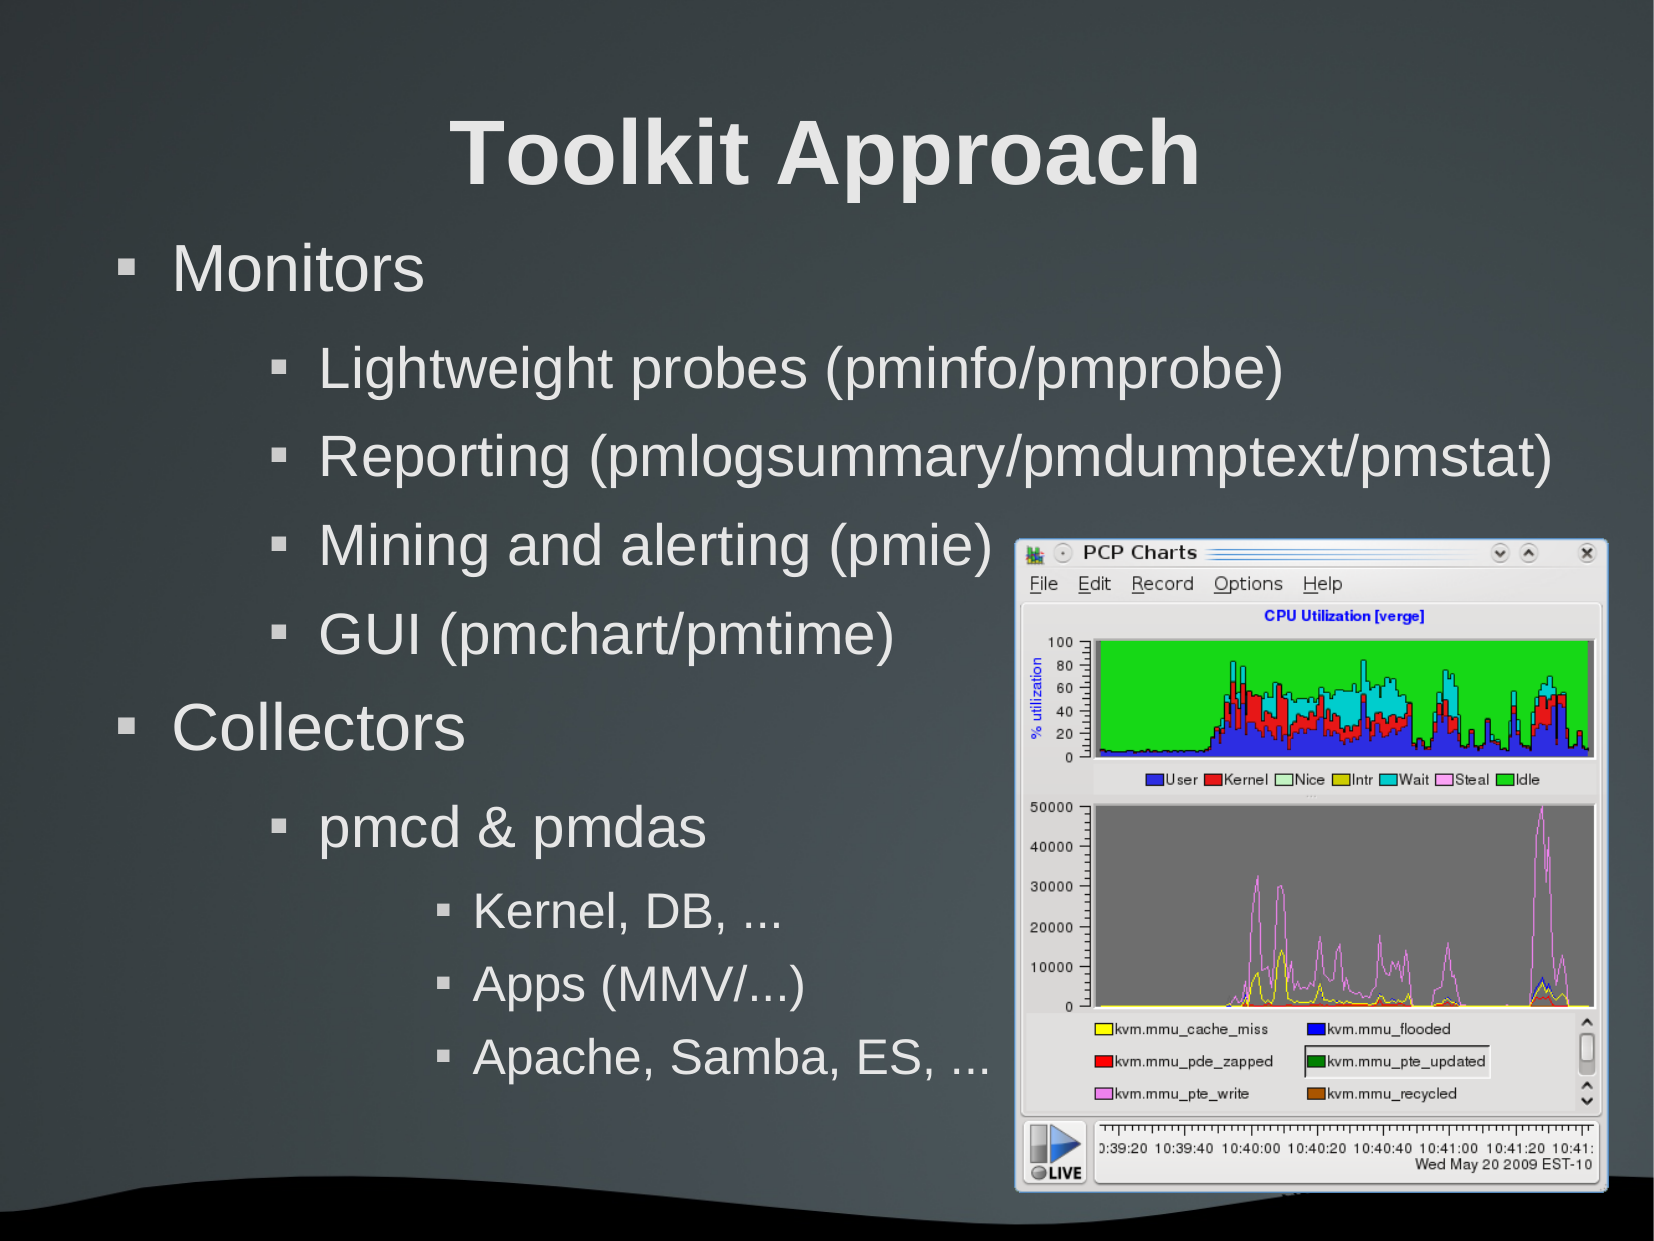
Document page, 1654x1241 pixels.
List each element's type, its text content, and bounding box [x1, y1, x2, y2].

title Toolkit Approach [82, 56, 1571, 231]
picture [0, 0, 1654, 1241]
list Monitors Lightweight probes (pminfo/pmprobe) Reporting (pmlogsummary/pmdumptext/pmstat) Mining and alerting (pmie) GUI (pmchart/pmtime) Collectors pmcd & pmdas Kernel, DB, ... Apps (MMV/...) Apache, Samba, ES, ... [82, 231, 1571, 1158]
